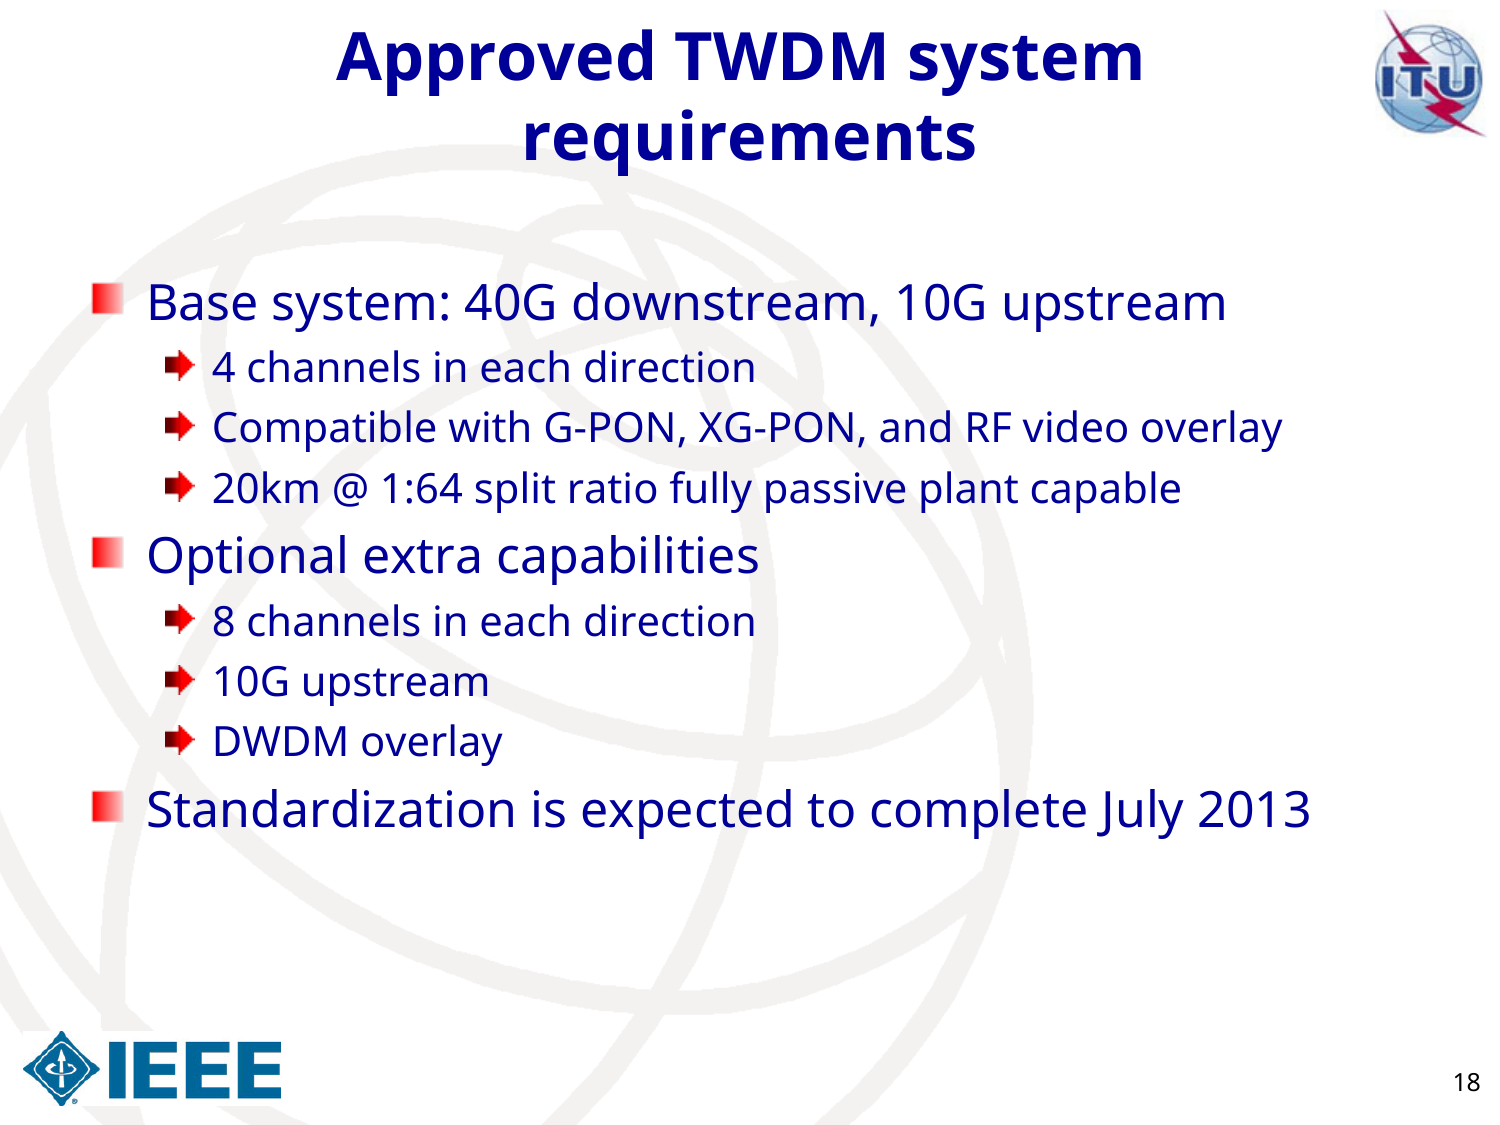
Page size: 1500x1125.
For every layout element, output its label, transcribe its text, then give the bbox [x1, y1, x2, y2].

title Approved TWDM system requirements [0, 0, 1500, 188]
picture [0, 188, 1058, 1125]
text_box <numéro> [1271, 1058, 1496, 1125]
list Base system: 40G downstream, 10G upstream 4 channels in each direction Compatible with G-PON, XG-PON, and RF video overlay 20km @ 1:64 split ratio fully passive plant capable Optional extra capabilities 8 channels in each direction 10G upstream DWDM overlay Standardization is expected to complete July 2013 [75, 262, 1426, 1006]
